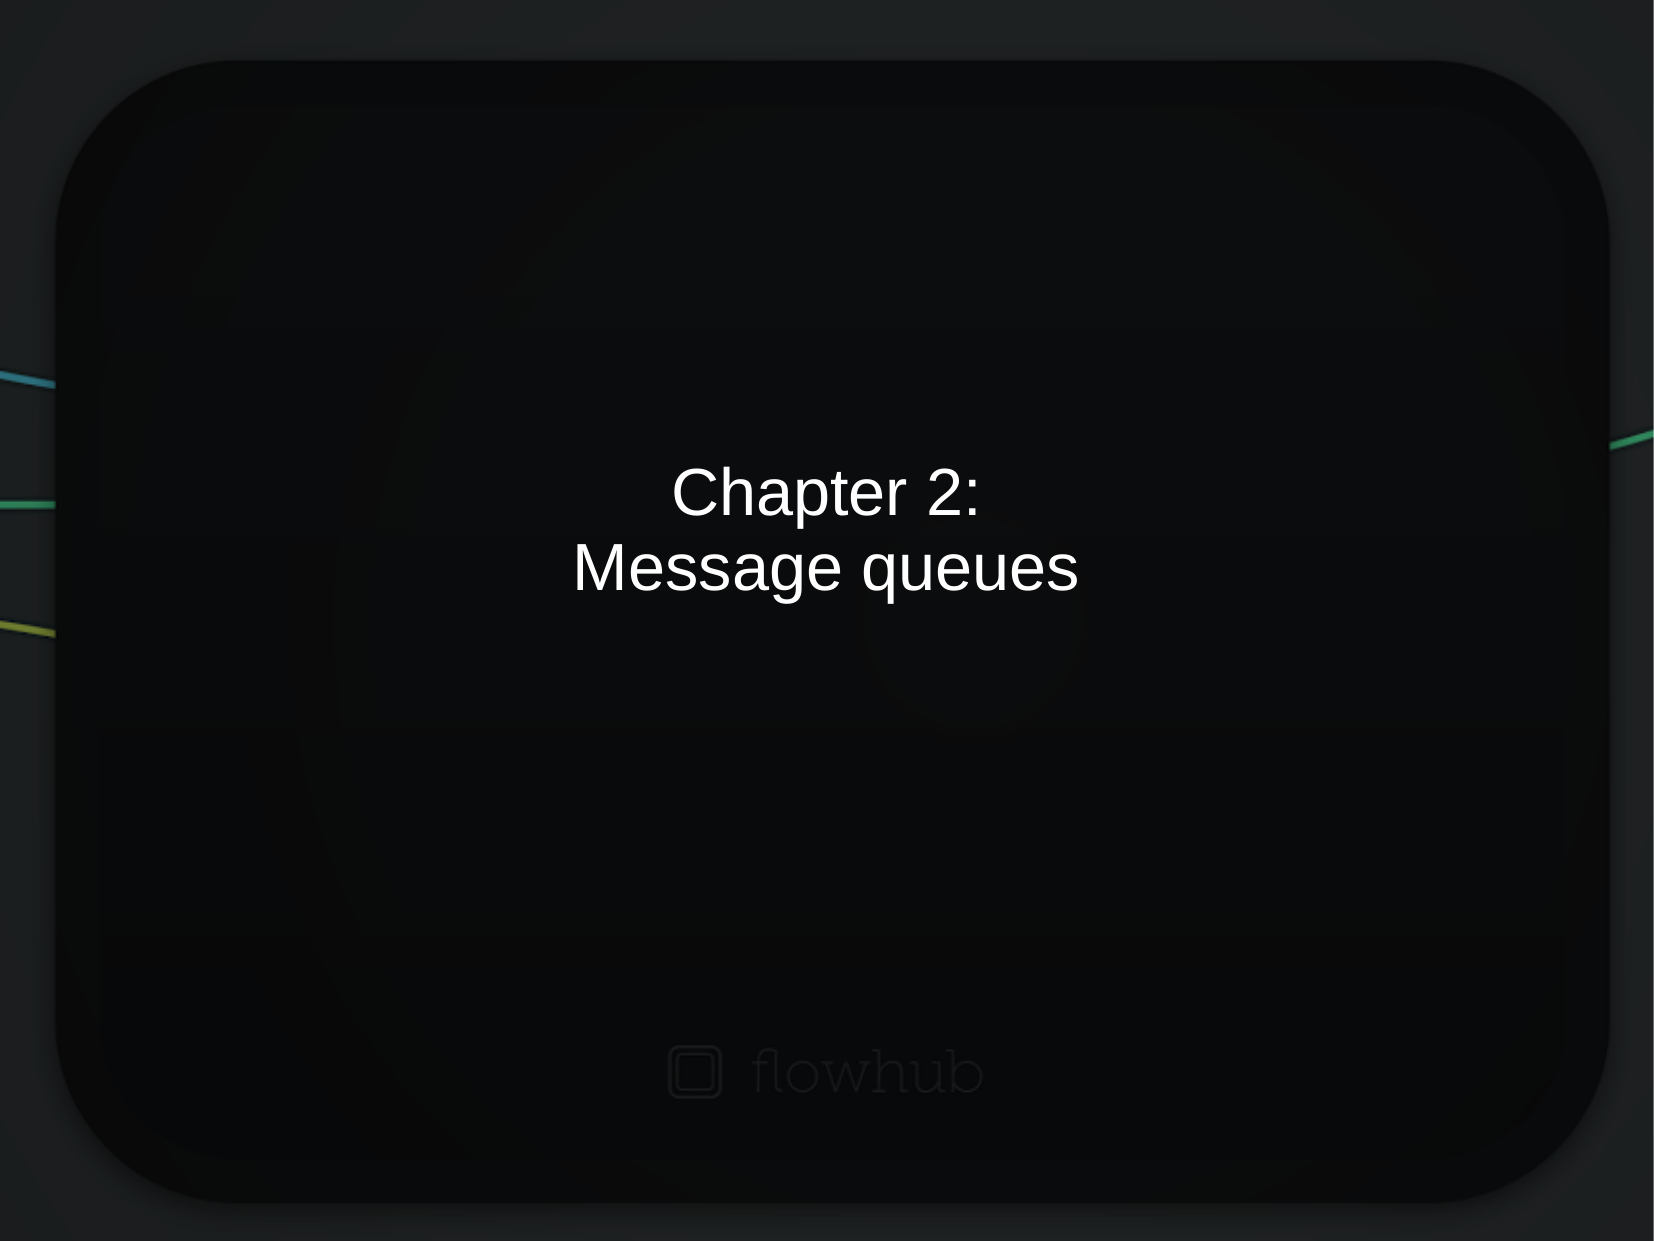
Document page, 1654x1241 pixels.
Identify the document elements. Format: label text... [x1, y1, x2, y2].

picture [0, 0, 1654, 1241]
subtitle Chapter 2: Message queues [82, 49, 1571, 1010]
